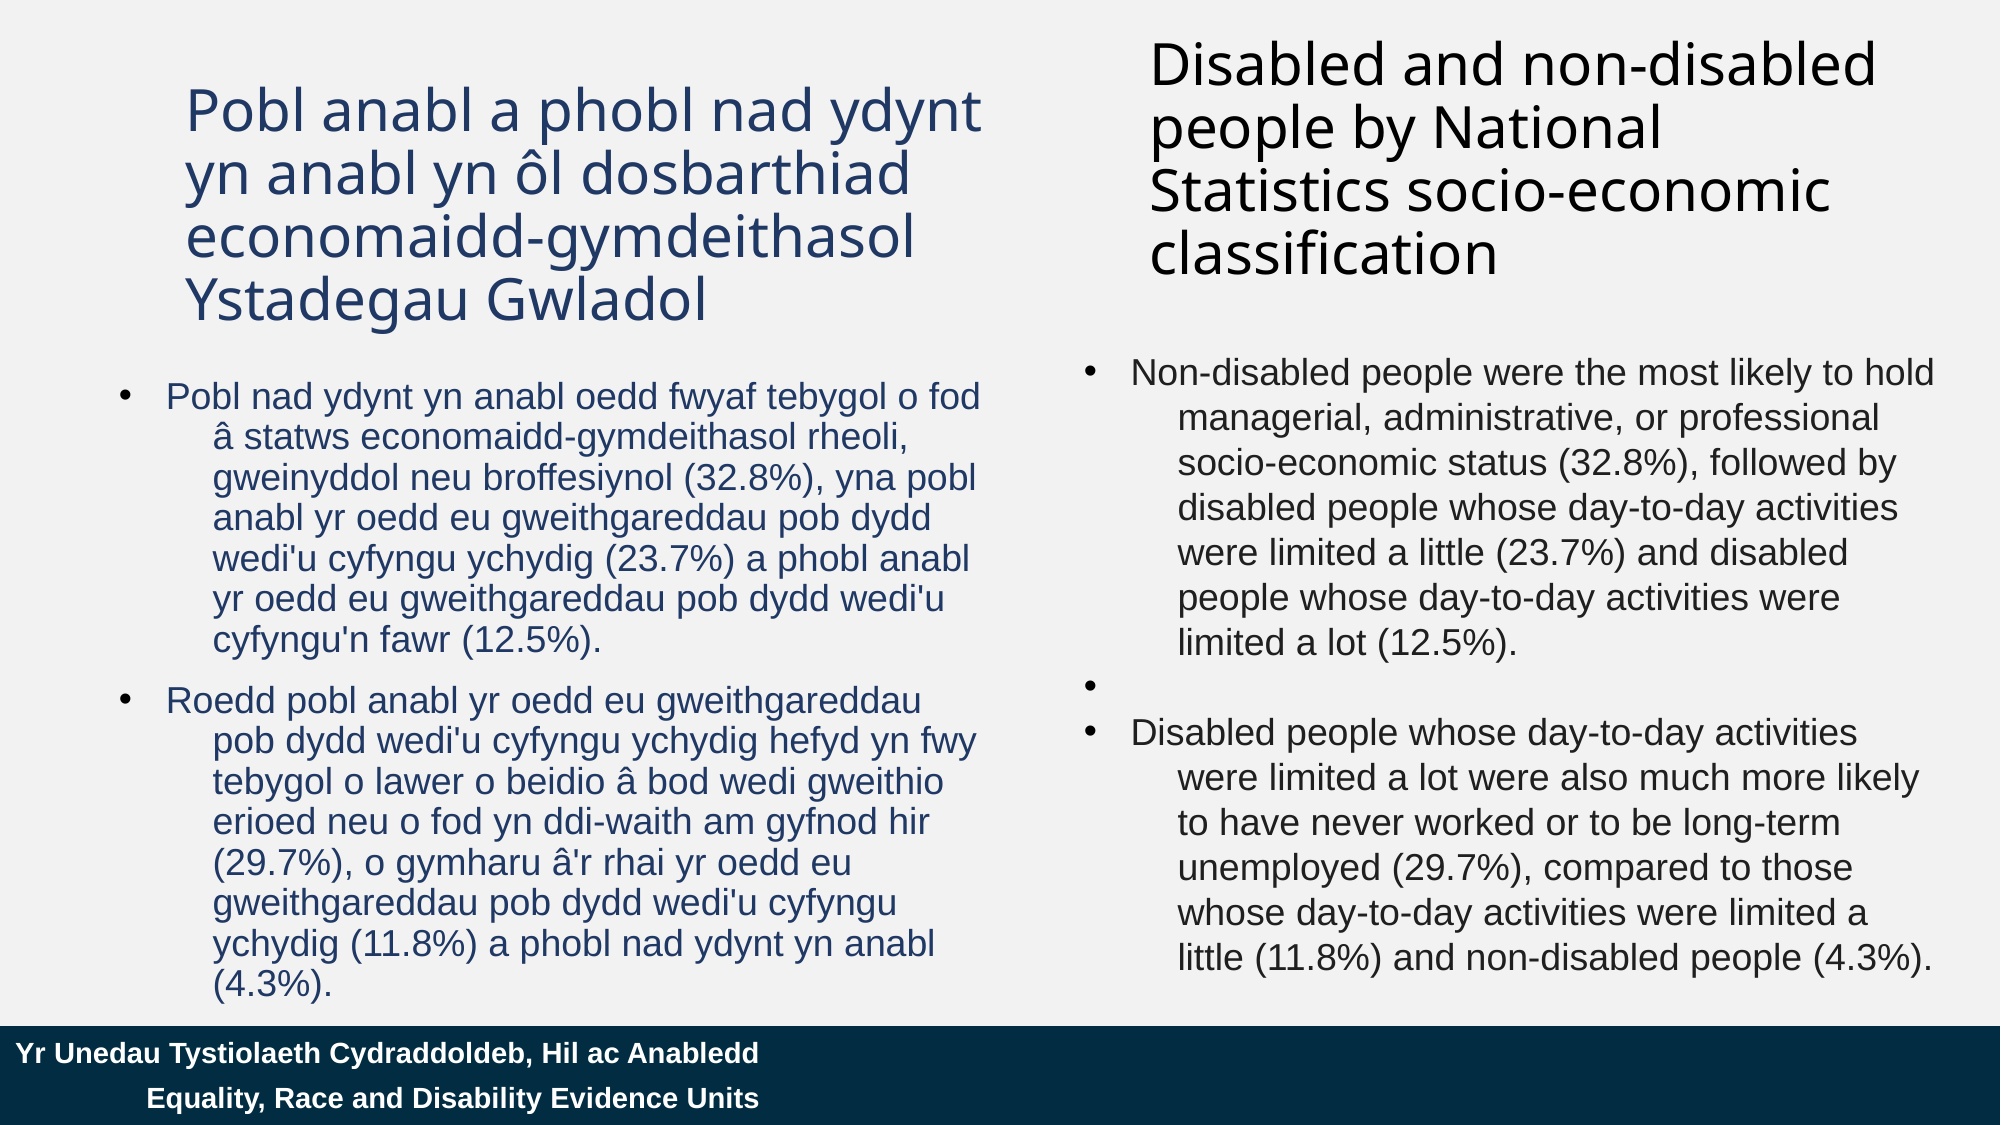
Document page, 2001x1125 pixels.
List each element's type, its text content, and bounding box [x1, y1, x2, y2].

text_box Non-disabled people were the most likely to hold managerial, administrative, or professional socio-economic status (32.8%), followed by disabled people whose day-to-day activities were limited a little (23.7%) and disabled people whose day-to-day activities were limited a lot (12.5%). Disabled people whose day-to-day activities were limited a lot were also much more likely to have never worked or to be long-term unemployed (29.7%), compared to those whose day-to-day activities were limited a little (11.8%) and non-disabled people (4.3%). [1068, 340, 1955, 992]
title Pobl anabl a phobl nad ydynt yn anabl yn ôl dosbarthiad economaidd-gymdeithasol Ystadegau Gwladol [170, 73, 1016, 331]
text_box Yr Unedau Tystiolaeth Cydraddoldeb, Hil ac Anabledd Equality, Race and Disability Evidence Units [0, 1026, 2000, 1125]
text_box Disabled and non-disabled people by National Statistics socio-economic classification [1134, 28, 1918, 271]
subtitle Pobl nad ydynt yn anabl oedd fwyaf tebygol o fod â statws economaidd-gymdeithasol rheoli, gweinyddol neu broffesiynol (32.8%), yna pobl anabl yr oedd eu gweithgareddau pob dydd wedi'u cyfyngu ychydig (23.7%) a phobl anabl yr oedd eu gweithgareddau pob dydd wedi'u cyfyngu'n fawr (12.5%). Roedd pobl anabl yr oedd eu gweithgareddau pob dydd wedi'u cyfyngu ychydig hefyd yn fwy tebygol o lawer o beidio â bod wedi gweithio erioed neu o fod yn ddi-waith am gyfnod hir (29.7%), o gymharu â'r rhai yr oedd eu gweithgareddau pob dydd wedi'u cyfyngu ychydig (11.8%) a phobl nad ydynt yn anabl (4.3%). [103, 369, 1001, 1027]
